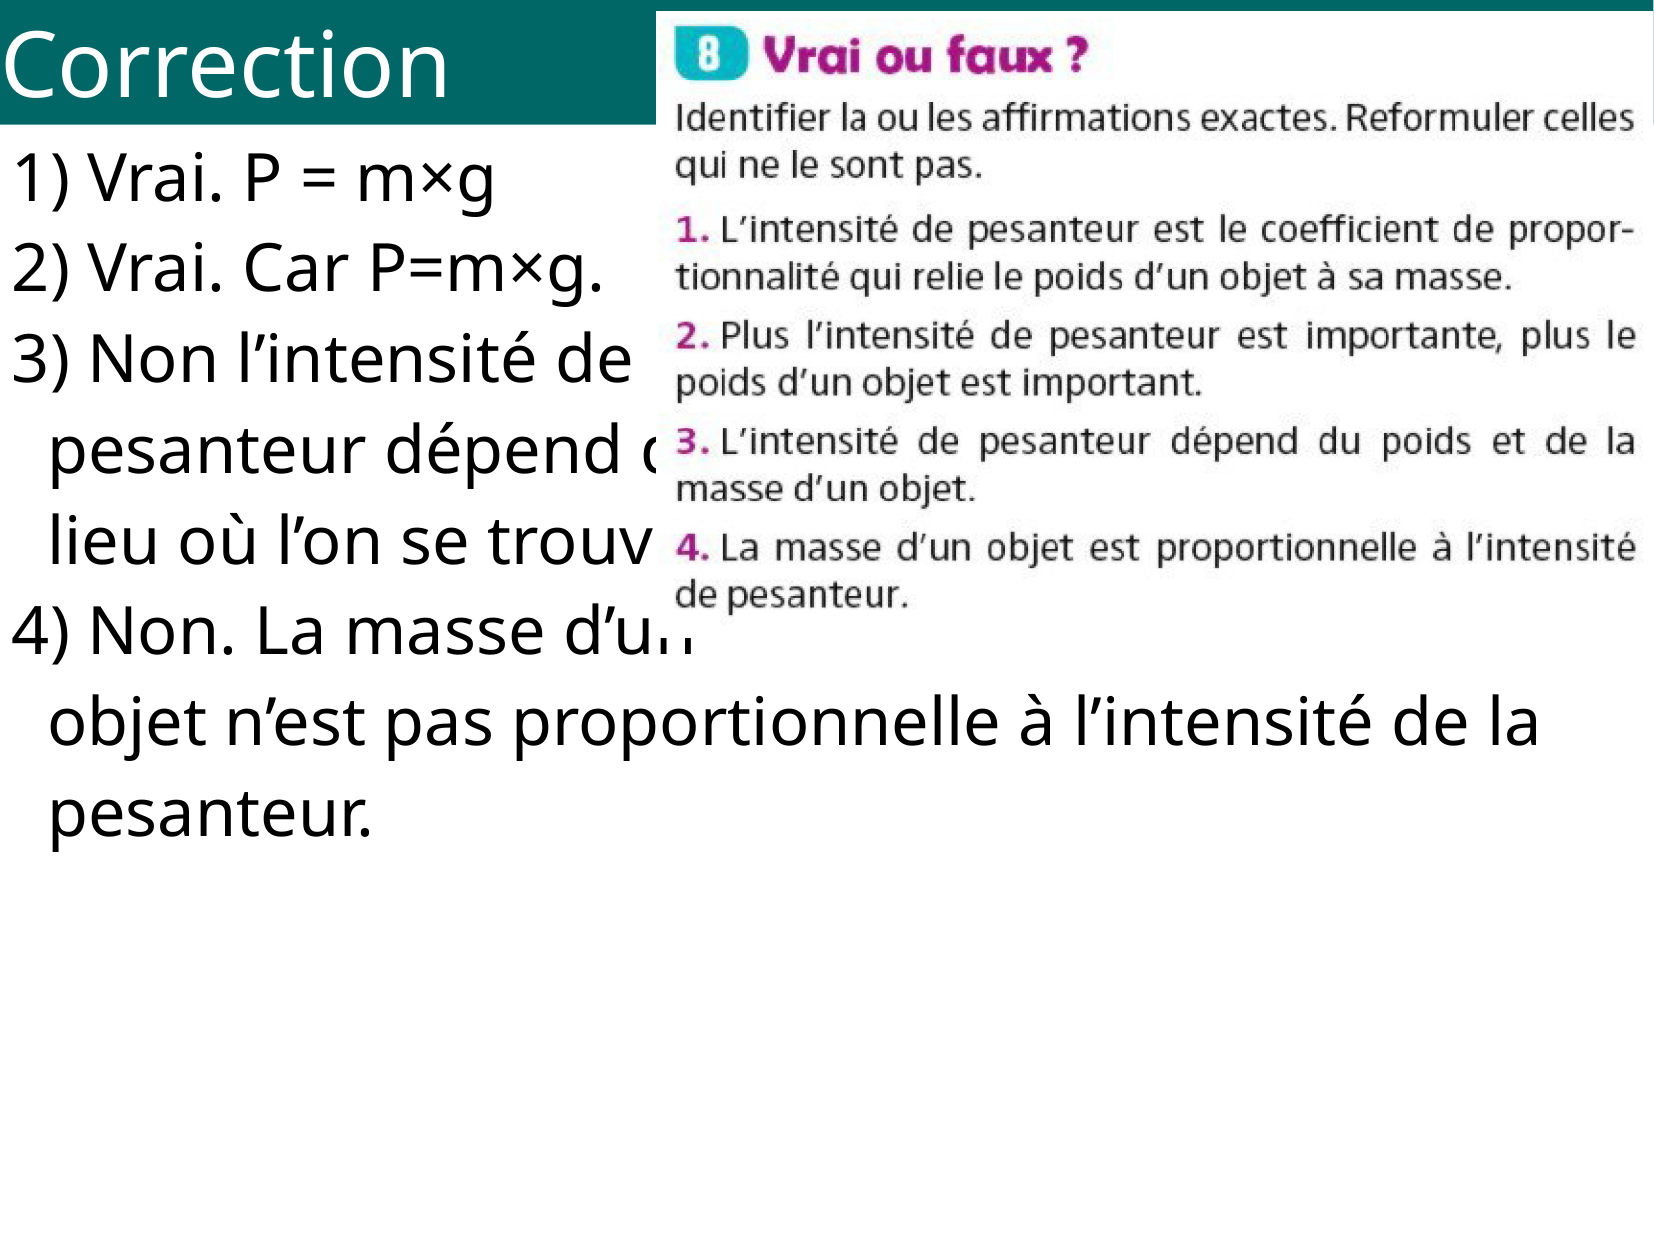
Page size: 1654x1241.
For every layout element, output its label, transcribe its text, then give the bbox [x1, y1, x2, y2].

subtitle Vrai. P = m×g Vrai. Car P=m×g. Non l’intensité de la pesanteur dépend du lieu où l’on se trouve. Non. La masse d’un objet n’est pas proportionnelle à l’intensité de la pesanteur. [11, 129, 1642, 1229]
picture [656, 11, 1654, 638]
title Correction [0, 4, 1654, 120]
